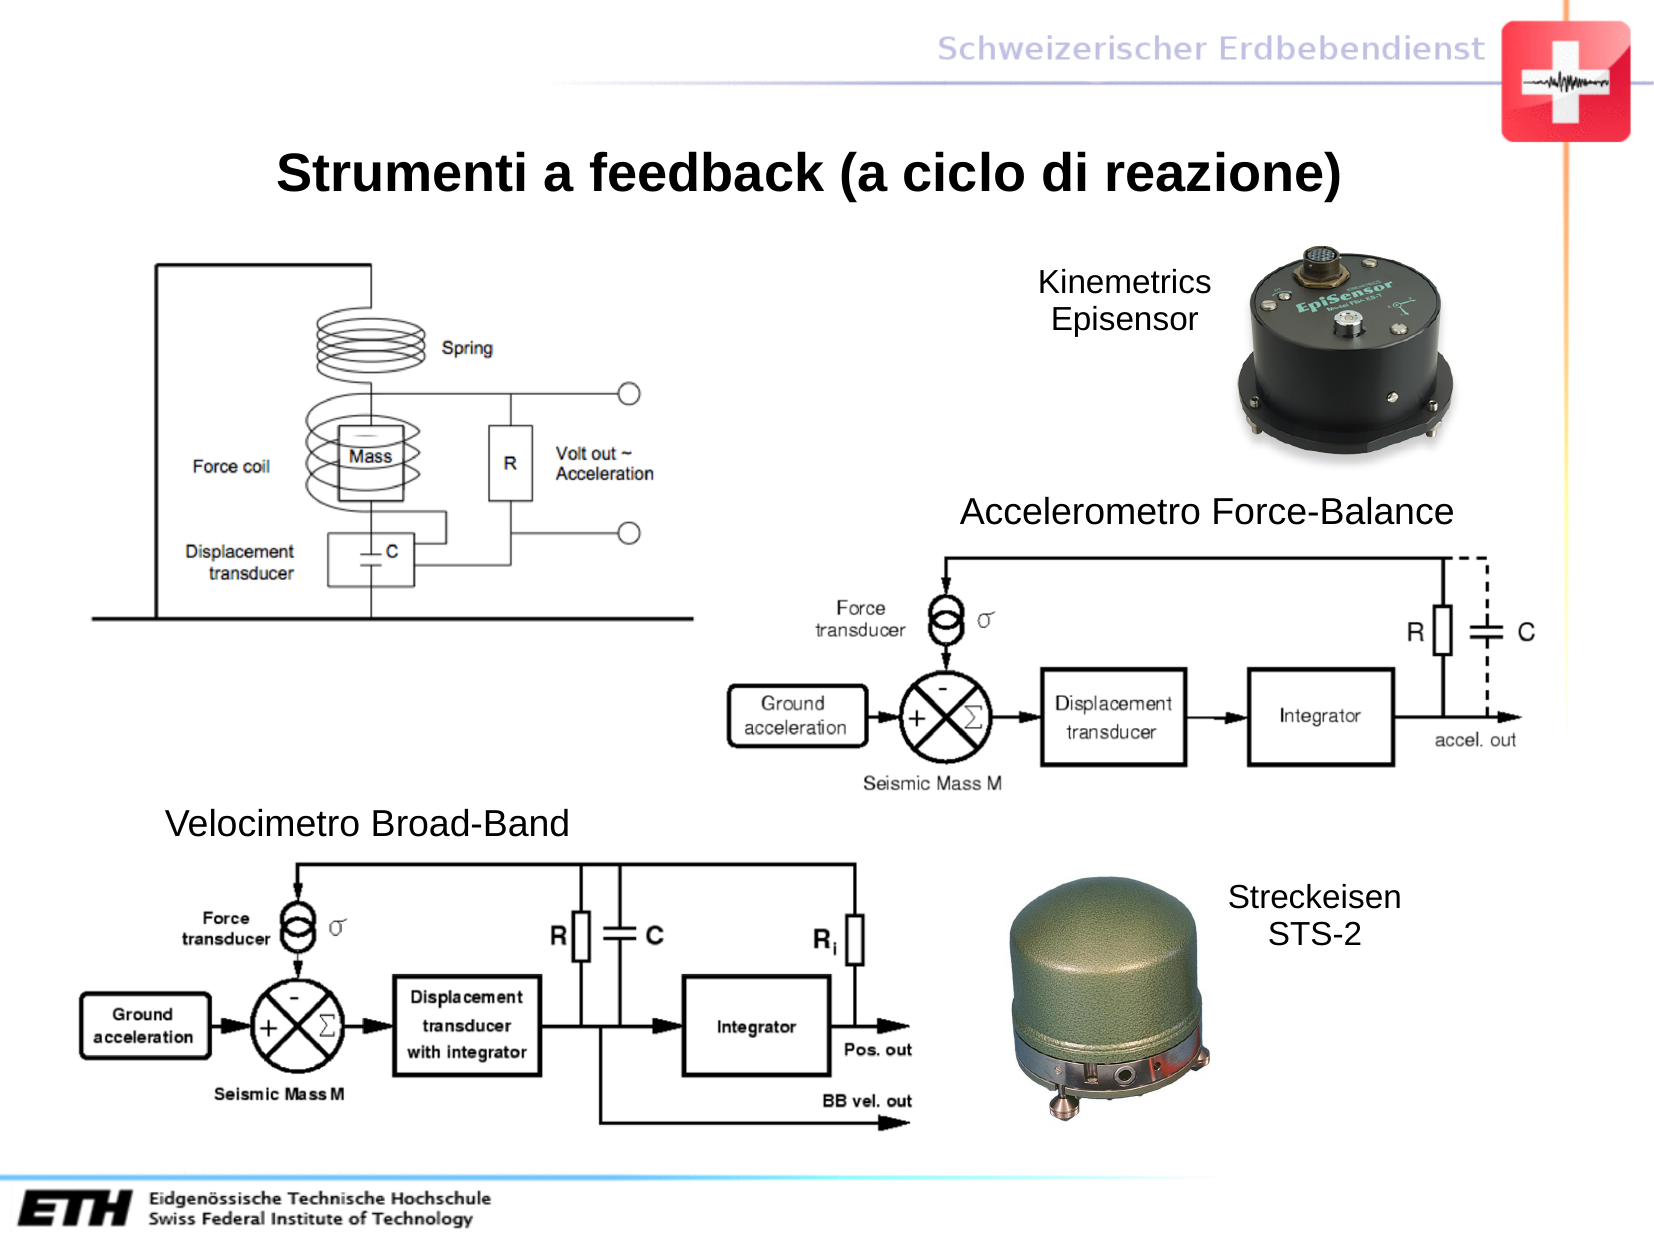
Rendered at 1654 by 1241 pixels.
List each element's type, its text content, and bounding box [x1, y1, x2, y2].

text_box Strumenti a feedback (a ciclo di reazione) Testo. [165, 135, 1456, 299]
picture [0, 0, 1654, 1241]
text_box Velocimetro Broad-Band [150, 795, 676, 852]
text_box Streckeisen STS-2 [1204, 871, 1426, 961]
text_box Accelerometro Force-Balance [945, 483, 1471, 541]
text_box Kinemetrics Episensor [990, 256, 1261, 346]
